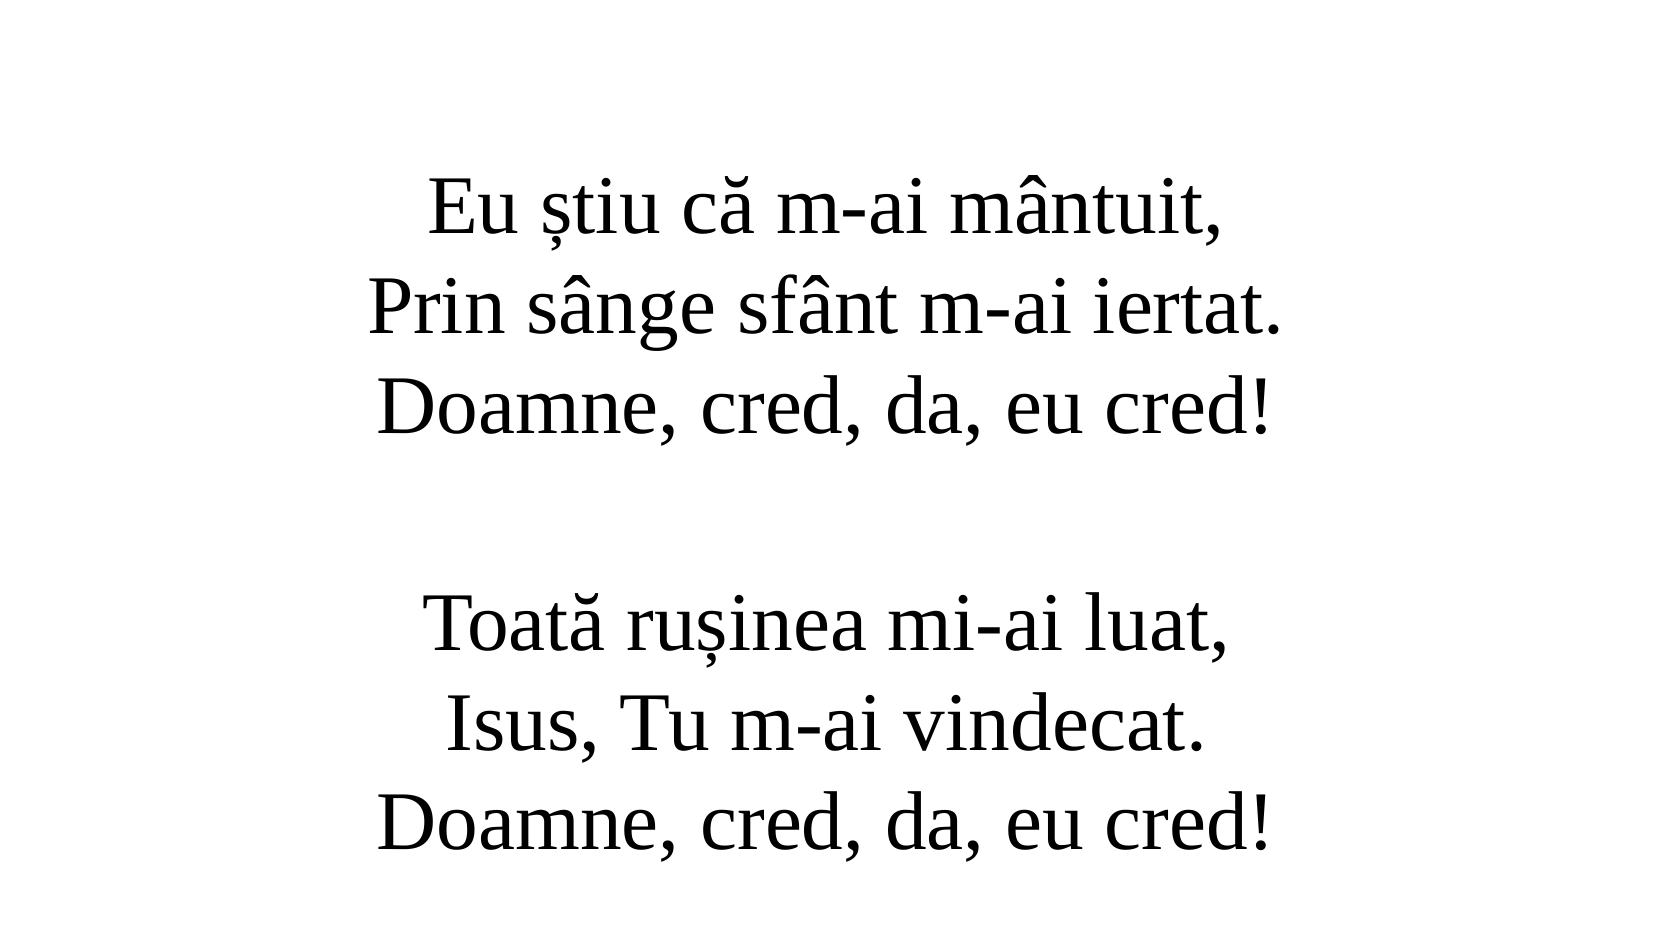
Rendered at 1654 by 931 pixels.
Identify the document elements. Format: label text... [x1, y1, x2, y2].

subtitle Eu știu că m-ai mântuit, Prin sânge sfânt m-ai iertat. Doamne, cred, da, eu cred! Toată rușinea mi-ai luat, Isus, Tu m-ai vindecat. Doamne, cred, da, eu cred! [0, 142, 1654, 758]
